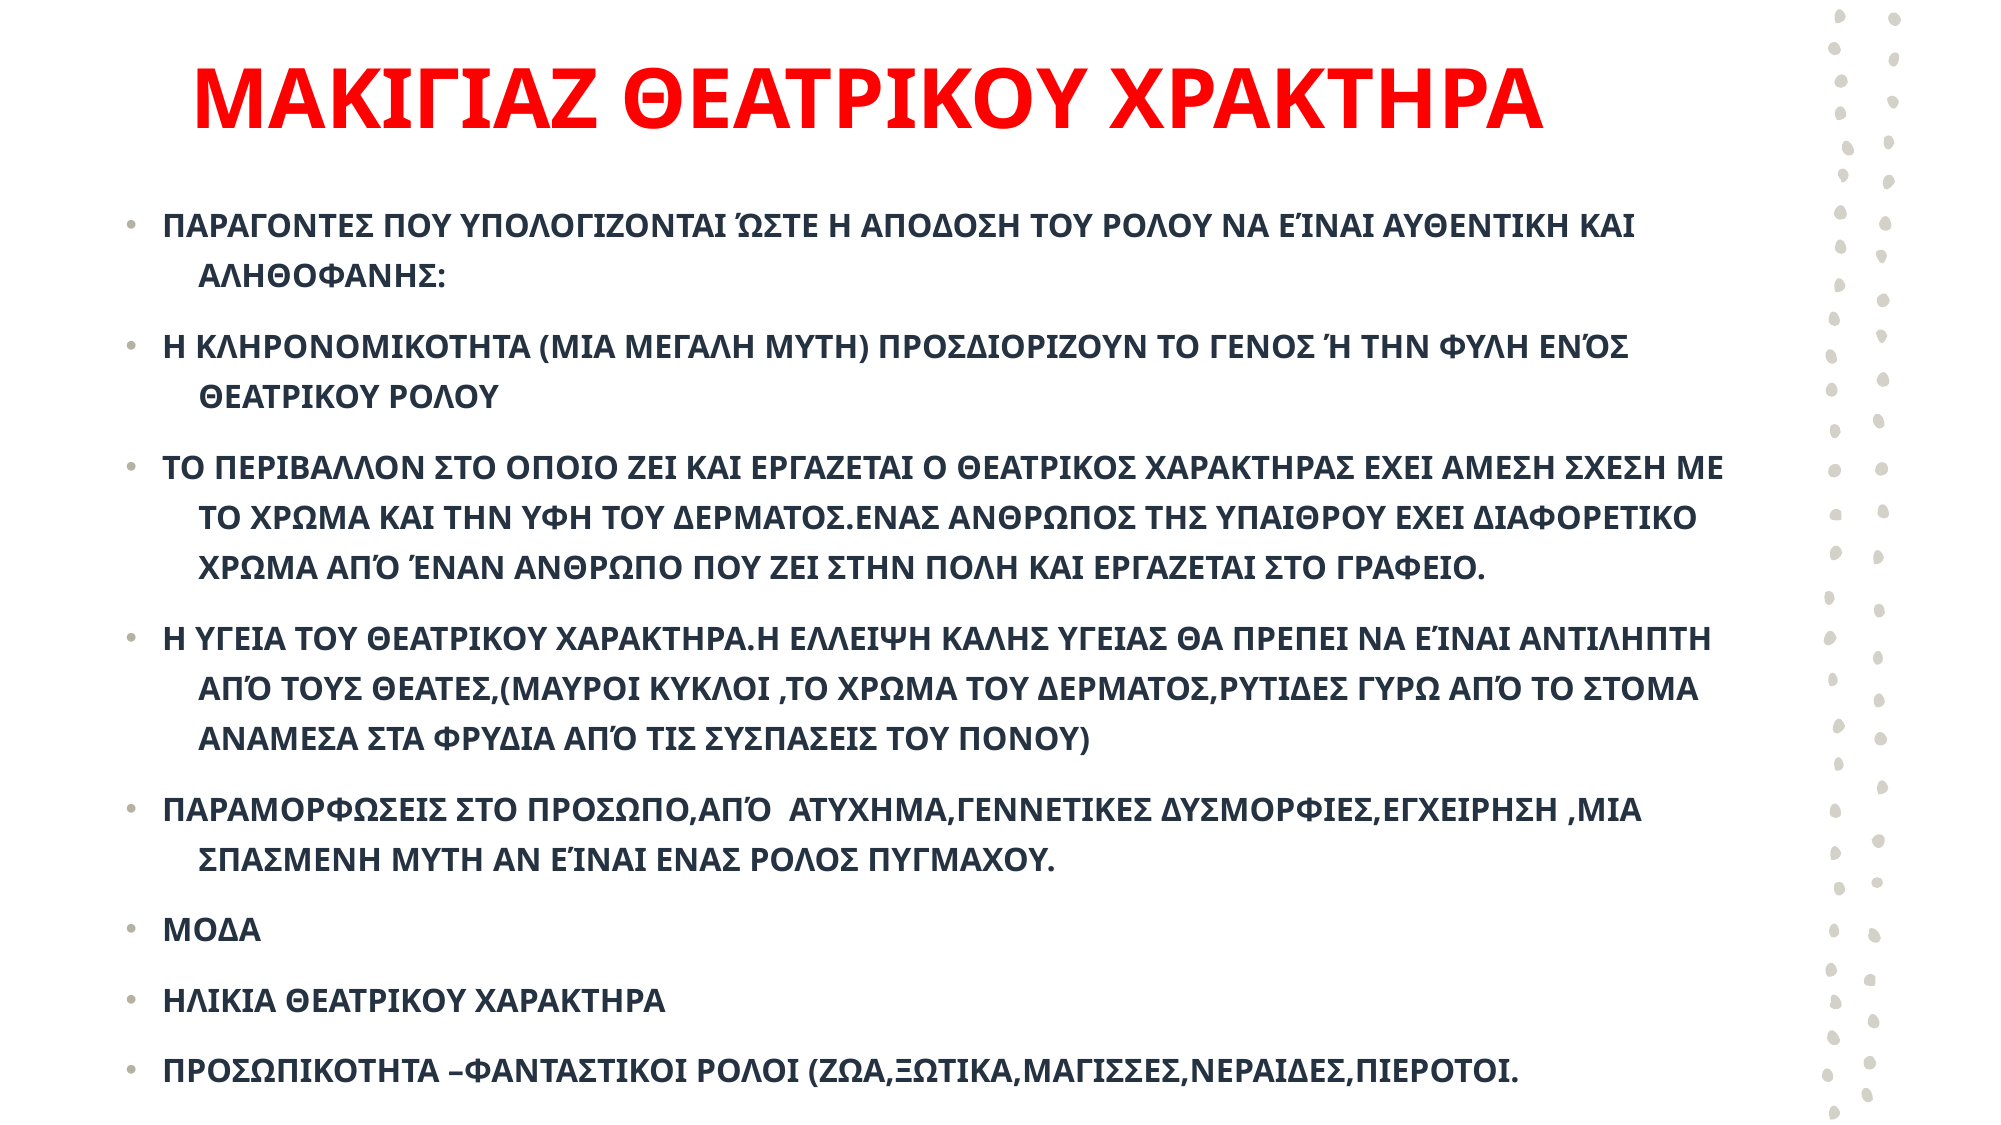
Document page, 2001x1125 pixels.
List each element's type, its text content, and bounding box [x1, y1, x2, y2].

title ΜΑΚΙΓΙΑΖ ΘΕΑΤΡΙΚΟΥ ΧΡΑΚΤΗΡΑ [175, 33, 1566, 158]
list ΠΑΡΑΓΟΝΤΕΣ ΠΟΥ ΥΠΟΛΟΓΙΖΟΝΤΑΙ ΏΣΤΕ Η ΑΠΟΔΟΣΗ ΤΟΥ ΡΟΛΟΥ ΝΑ ΕΊΝΑΙ ΑΥΘΕΝΤΙΚΗ ΚΑΙ ΑΛΗΘΟΦΑΝΗΣ: Η ΚΛΗΡΟΝΟΜΙΚΟΤΗΤΑ (ΜΙΑ ΜΕΓΑΛΗ ΜΥΤΗ) ΠΡΟΣΔΙΟΡΙΖΟΥΝ ΤΟ ΓΕΝΟΣ Ή ΤΗΝ ΦΥΛΗ ΕΝΌΣ ΘΕΑΤΡΙΚΟΥ ΡΟΛΟΥ ΤΟ ΠΕΡΙΒΑΛΛΟΝ ΣΤΟ ΟΠΟΙΟ ΖΕΙ ΚΑΙ ΕΡΓΑΖΕΤΑΙ Ο ΘΕΑΤΡΙΚΟΣ ΧΑΡΑΚΤΗΡΑΣ ΕΧΕΙ ΑΜΕΣΗ ΣΧΕΣΗ ΜΕ ΤΟ ΧΡΩΜΑ ΚΑΙ ΤΗΝ ΥΦΗ ΤΟΥ ΔΕΡΜΑΤΟΣ.ΕΝΑΣ ΑΝΘΡΩΠΟΣ ΤΗΣ ΥΠΑΙΘΡΟΥ ΕΧΕΙ ΔΙΑΦΟΡΕΤΙΚΟ ΧΡΩΜΑ ΑΠΌ ΈΝΑΝ ΑΝΘΡΩΠΟ ΠΟΥ ΖΕΙ ΣΤΗΝ ΠΟΛΗ ΚΑΙ ΕΡΓΑΖΕΤΑΙ ΣΤΟ ΓΡΑΦΕΙΟ. Η ΥΓΕΙΑ ΤΟΥ ΘΕΑΤΡΙΚΟΥ ΧΑΡΑΚΤΗΡΑ.Η ΕΛΛΕΙΨΗ ΚΑΛΗΣ ΥΓΕΙΑΣ ΘΑ ΠΡΕΠΕΙ ΝΑ ΕΊΝΑΙ ΑΝΤΙΛΗΠΤΗ ΑΠΌ ΤΟΥΣ ΘΕΑΤΕΣ,(ΜΑΥΡΟΙ ΚΥΚΛΟΙ ,ΤΟ ΧΡΩΜΑ ΤΟΥ ΔΕΡΜΑΤΟΣ,ΡΥΤΙΔΕΣ ΓΥΡΩ ΑΠΌ ΤΟ ΣΤΟΜΑ ΑΝΑΜΕΣΑ ΣΤΑ ΦΡΥΔΙΑ ΑΠΌ ΤΙΣ ΣΥΣΠΑΣΕΙΣ ΤΟΥ ΠΟΝΟΥ) ΠΑΡΑΜΟΡΦΩΣΕΙΣ ΣΤΟ ΠΡΟΣΩΠΟ,ΑΠΌ ΑΤΥΧΗΜΑ,ΓΕΝΝΕΤΙΚΕΣ ΔΥΣΜΟΡΦΙΕΣ,ΕΓΧΕΙΡΗΣΗ ,ΜΙΑ ΣΠΑΣΜΕΝΗ ΜΥΤΗ ΑΝ ΕΊΝΑΙ ΕΝΑΣ ΡΟΛΟΣ ΠΥΓΜΑΧΟΥ. ΜΟΔΑ ΗΛΙΚΙΑ ΘΕΑΤΡΙΚΟΥ ΧΑΡΑΚΤΗΡΑ ΠΡΟΣΩΠΙΚΟΤΗΤΑ –ΦΑΝΤΑΣΤΙΚΟΙ ΡΟΛΟΙ (ΖΩΑ,ΞΩΤΙΚΑ,ΜΑΓΙΣΣΕΣ,ΝΕΡΑΙΔΕΣ,ΠΙΕΡΟΤΟΙ. [110, 186, 1756, 1109]
